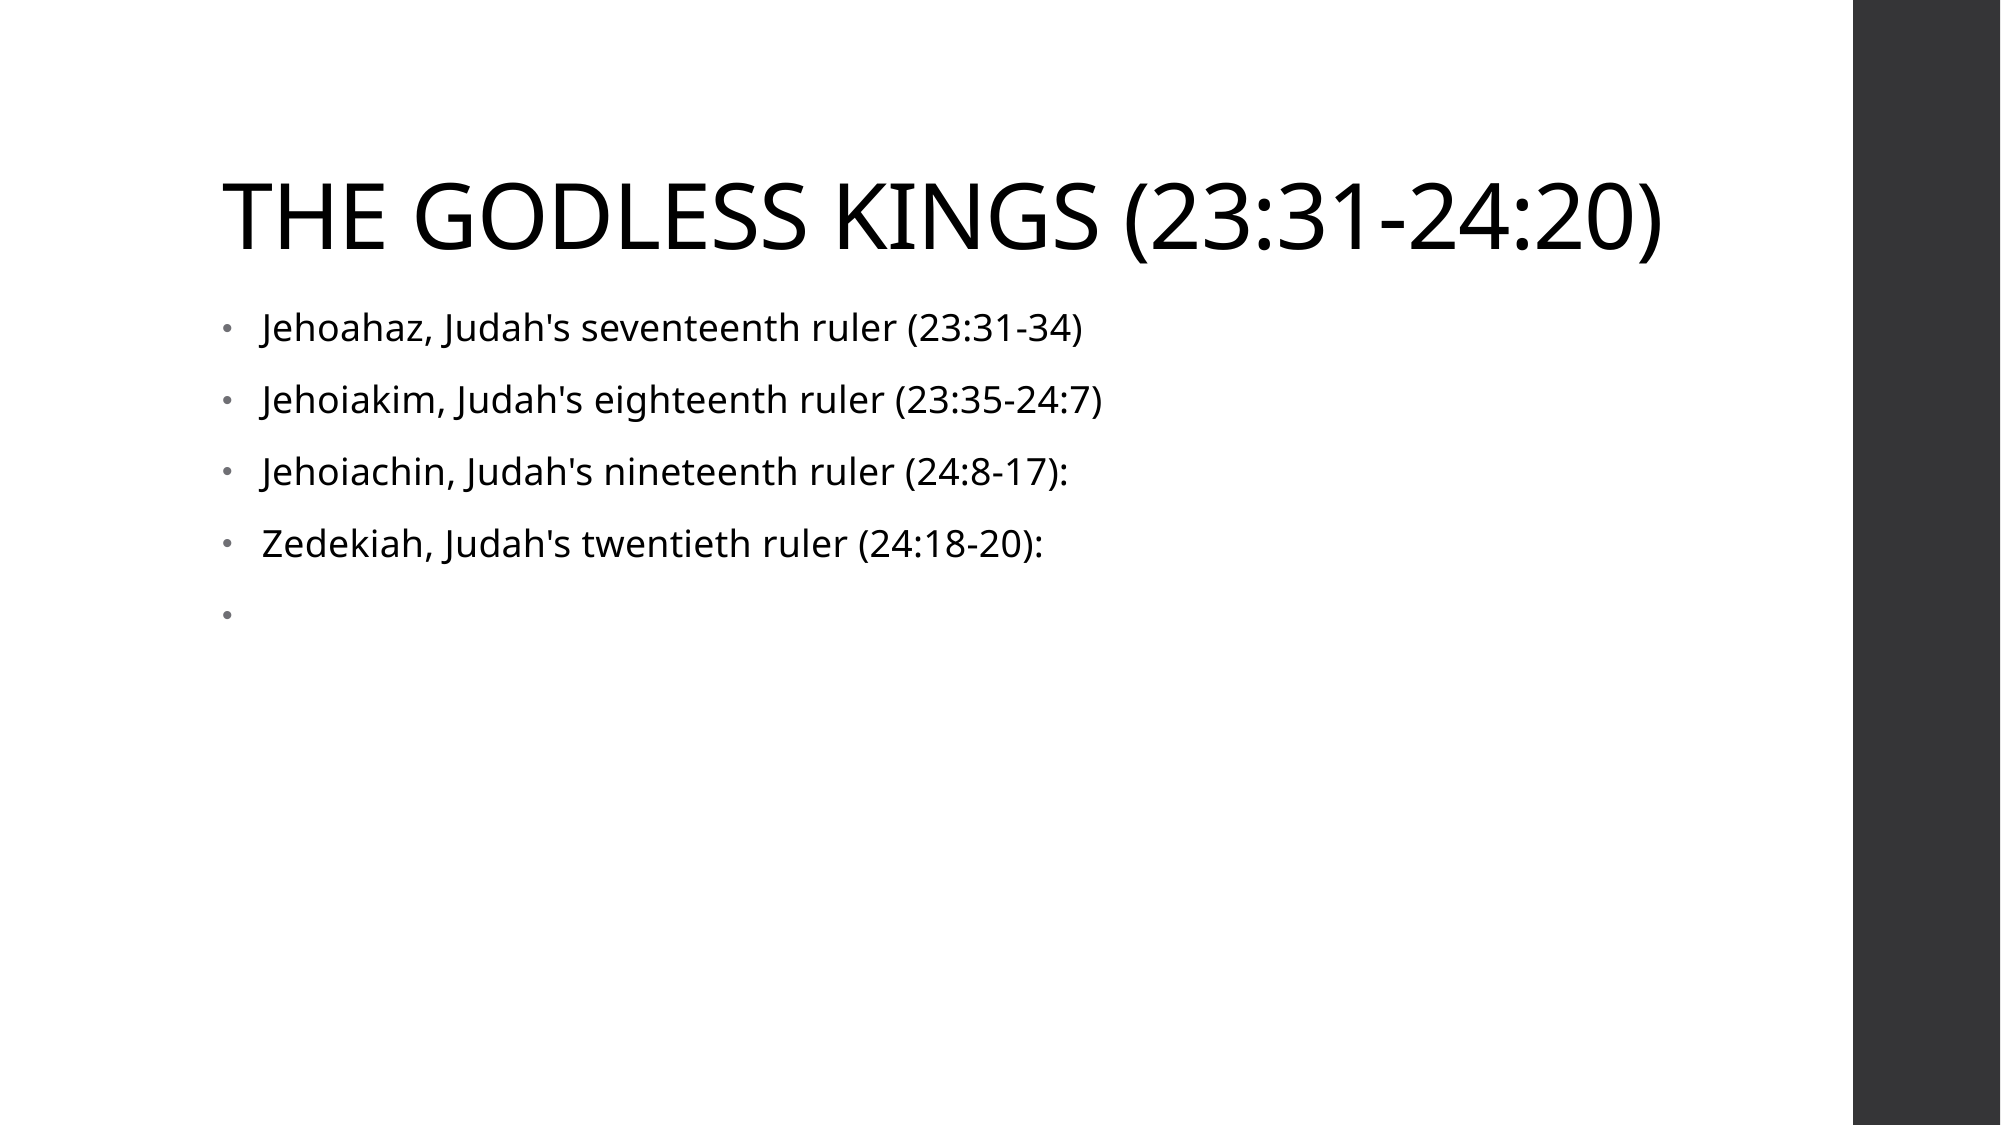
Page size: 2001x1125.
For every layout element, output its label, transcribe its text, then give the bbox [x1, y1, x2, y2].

list Jehoahaz, Judah's seventeenth ruler (23:31-34) Jehoiakim, Judah's eighteenth ruler (23:35-24:7) Jehoiachin, Judah's nineteenth ruler (24:8-17): Zedekiah, Judah's twentieth ruler (24:18-20): [206, 299, 1617, 1014]
title THE GODLESS KINGS (23:31-24:20) [206, 60, 1797, 278]
